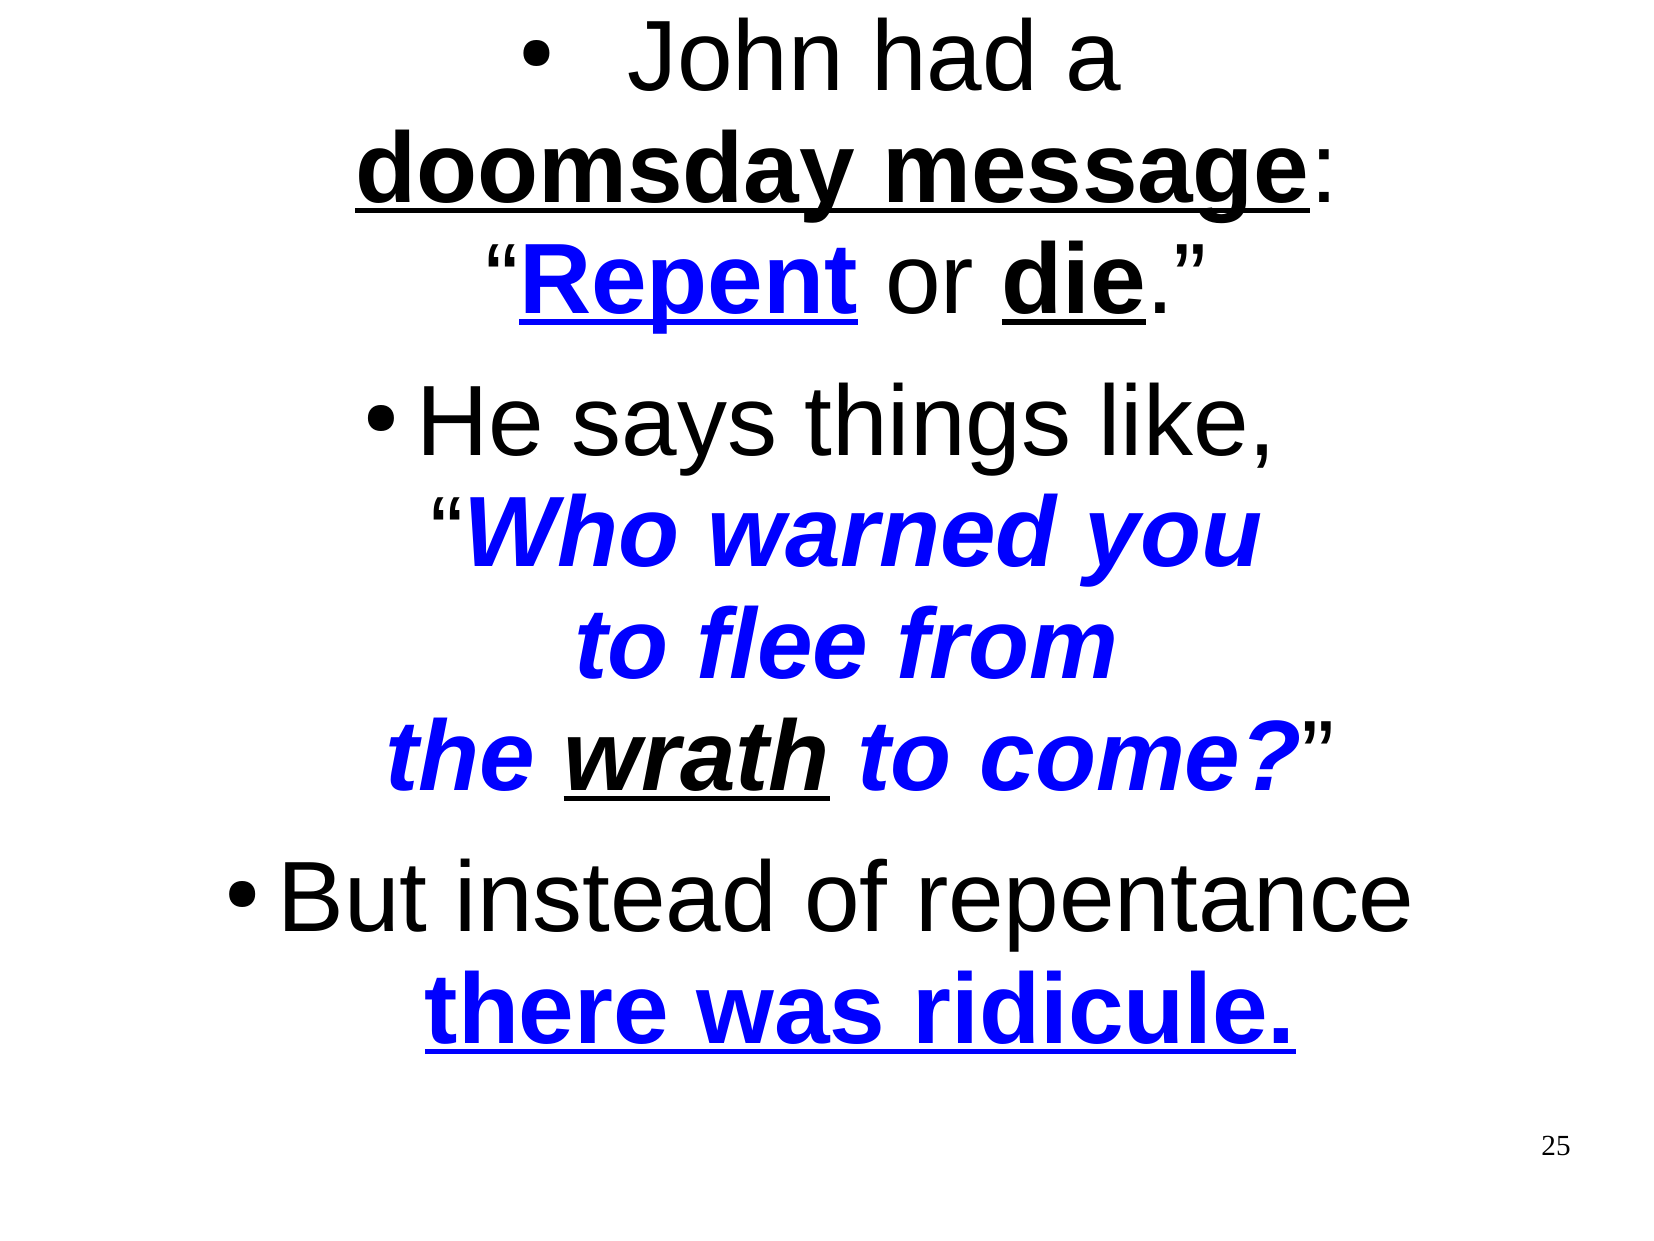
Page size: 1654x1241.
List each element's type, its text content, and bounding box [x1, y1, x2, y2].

list John had a doomsday message: “Repent or die.” He says things like, “Who warned you to flee from the wrath to come?” But instead of repentance there was ridicule. [0, 0, 1651, 1238]
